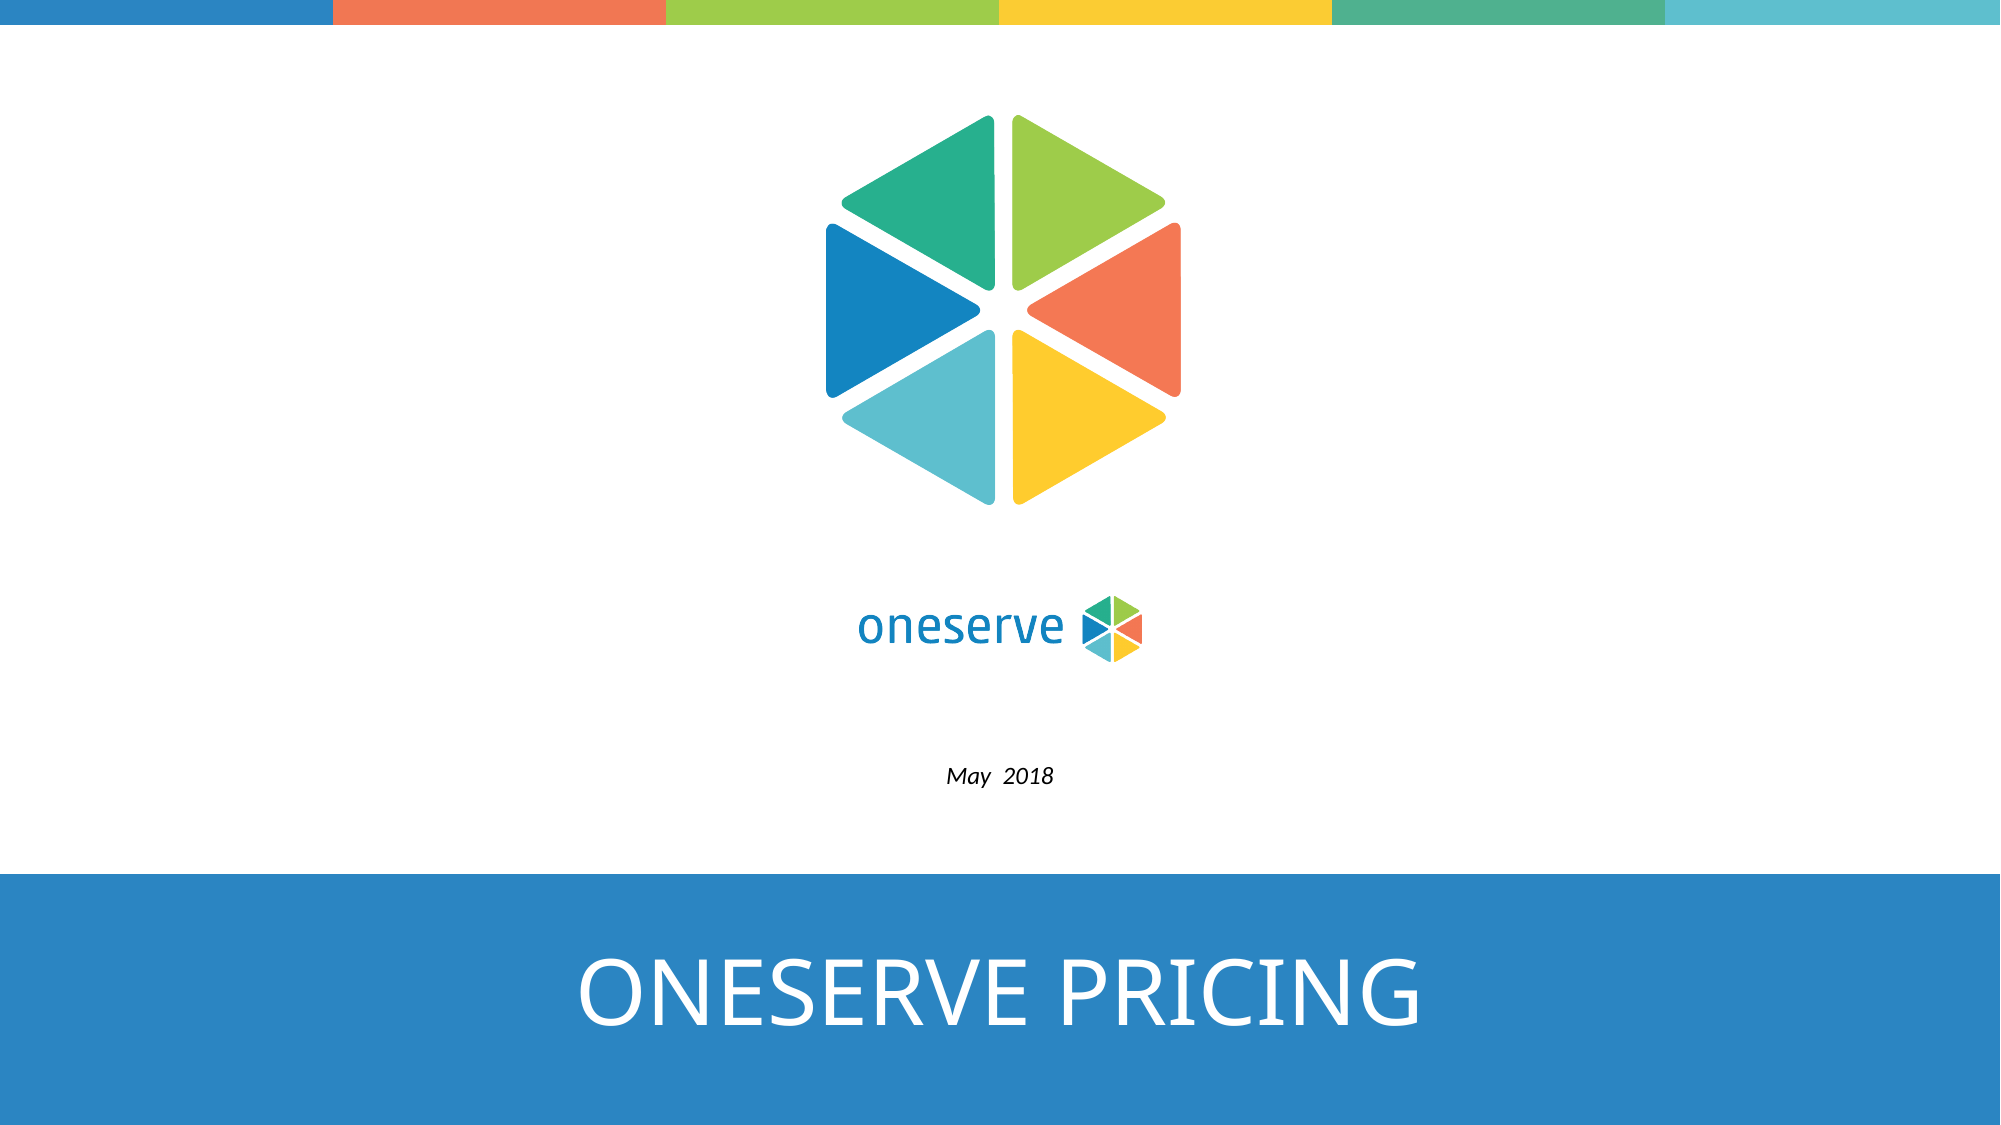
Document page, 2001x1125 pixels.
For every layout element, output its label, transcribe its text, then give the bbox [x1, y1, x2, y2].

picture [826, 115, 1181, 505]
text_box ONESERVE PRICING [622, 926, 1378, 1053]
text_box May 2018 [930, 751, 1070, 798]
text_box [0, 874, 2000, 1125]
picture [859, 596, 1142, 662]
text_box [0, 0, 2000, 25]
